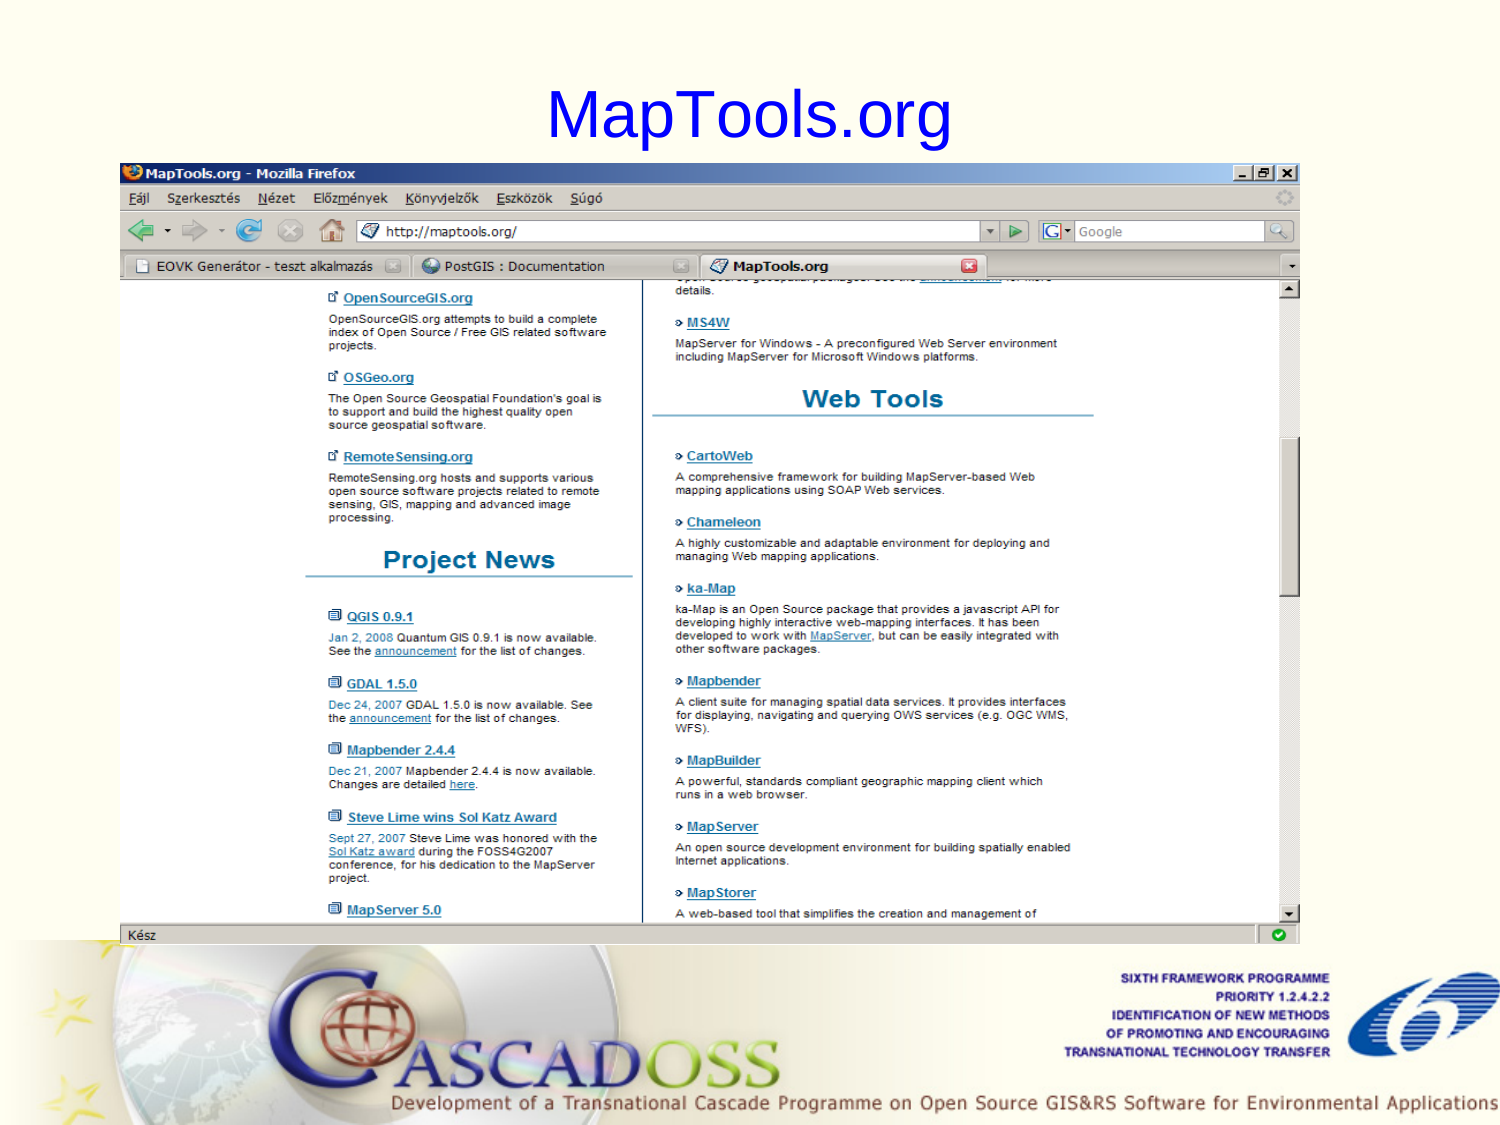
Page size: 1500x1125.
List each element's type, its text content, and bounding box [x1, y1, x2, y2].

title MapTools.org [75, 28, 1425, 201]
picture [0, 163, 1500, 1125]
